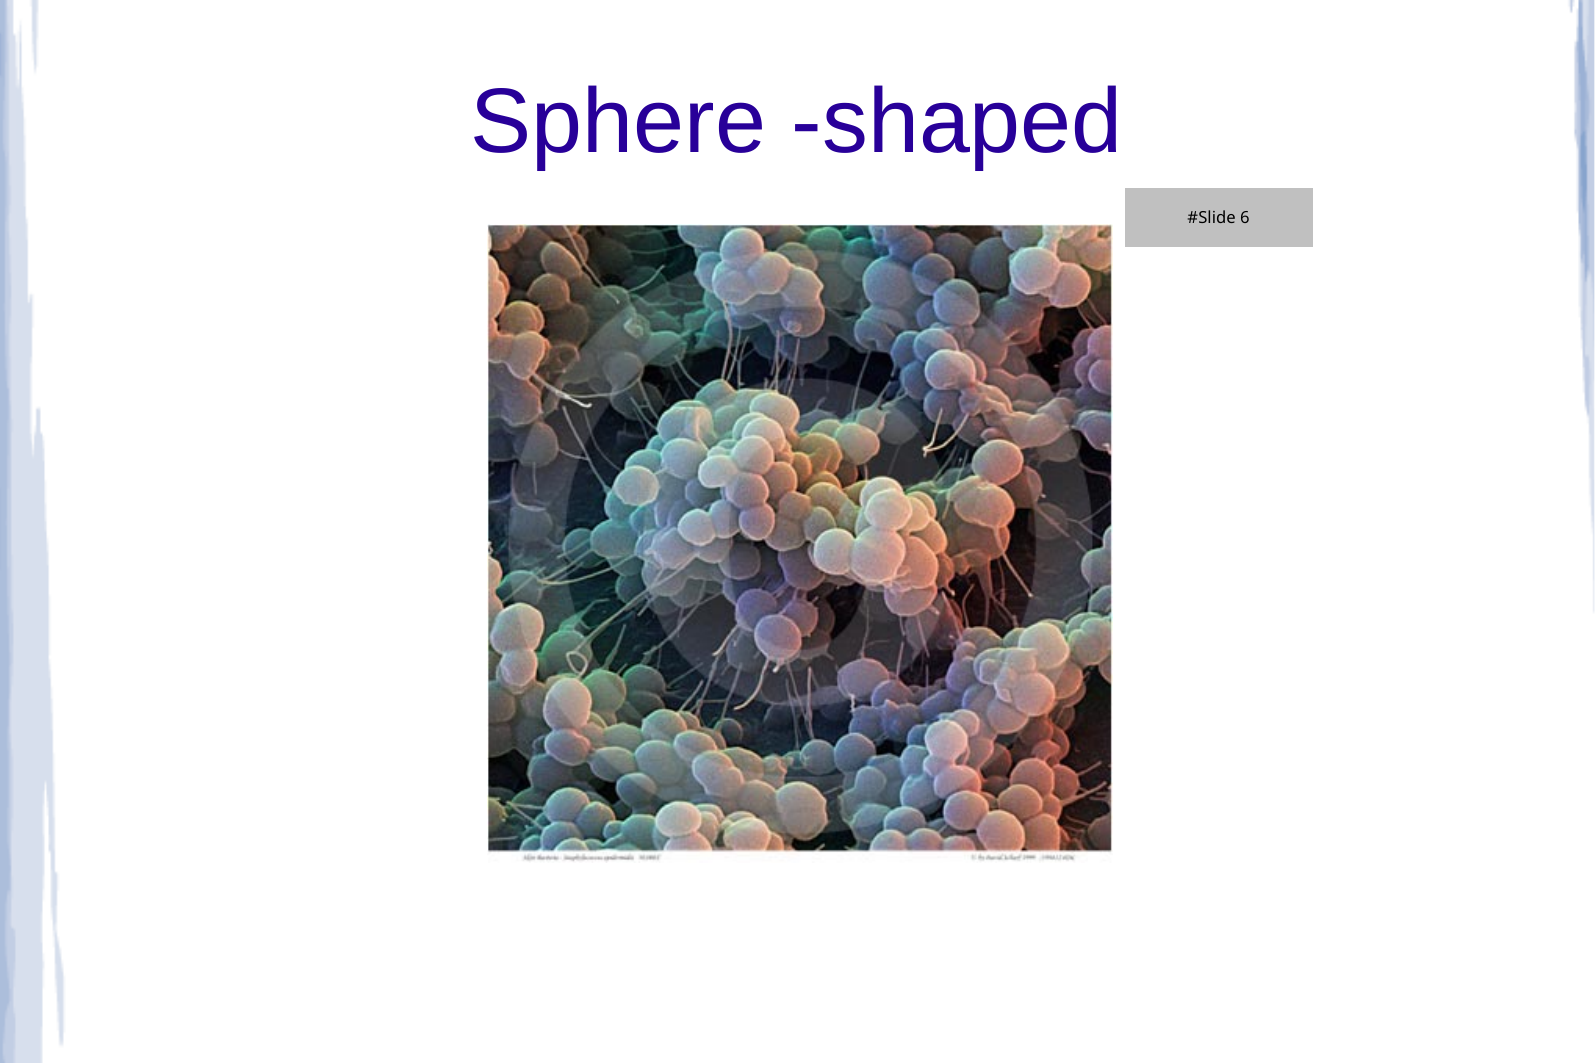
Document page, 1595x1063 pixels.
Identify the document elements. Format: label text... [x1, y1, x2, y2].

picture [0, 0, 1595, 1063]
title Sphere -shaped [113, 69, 1481, 275]
